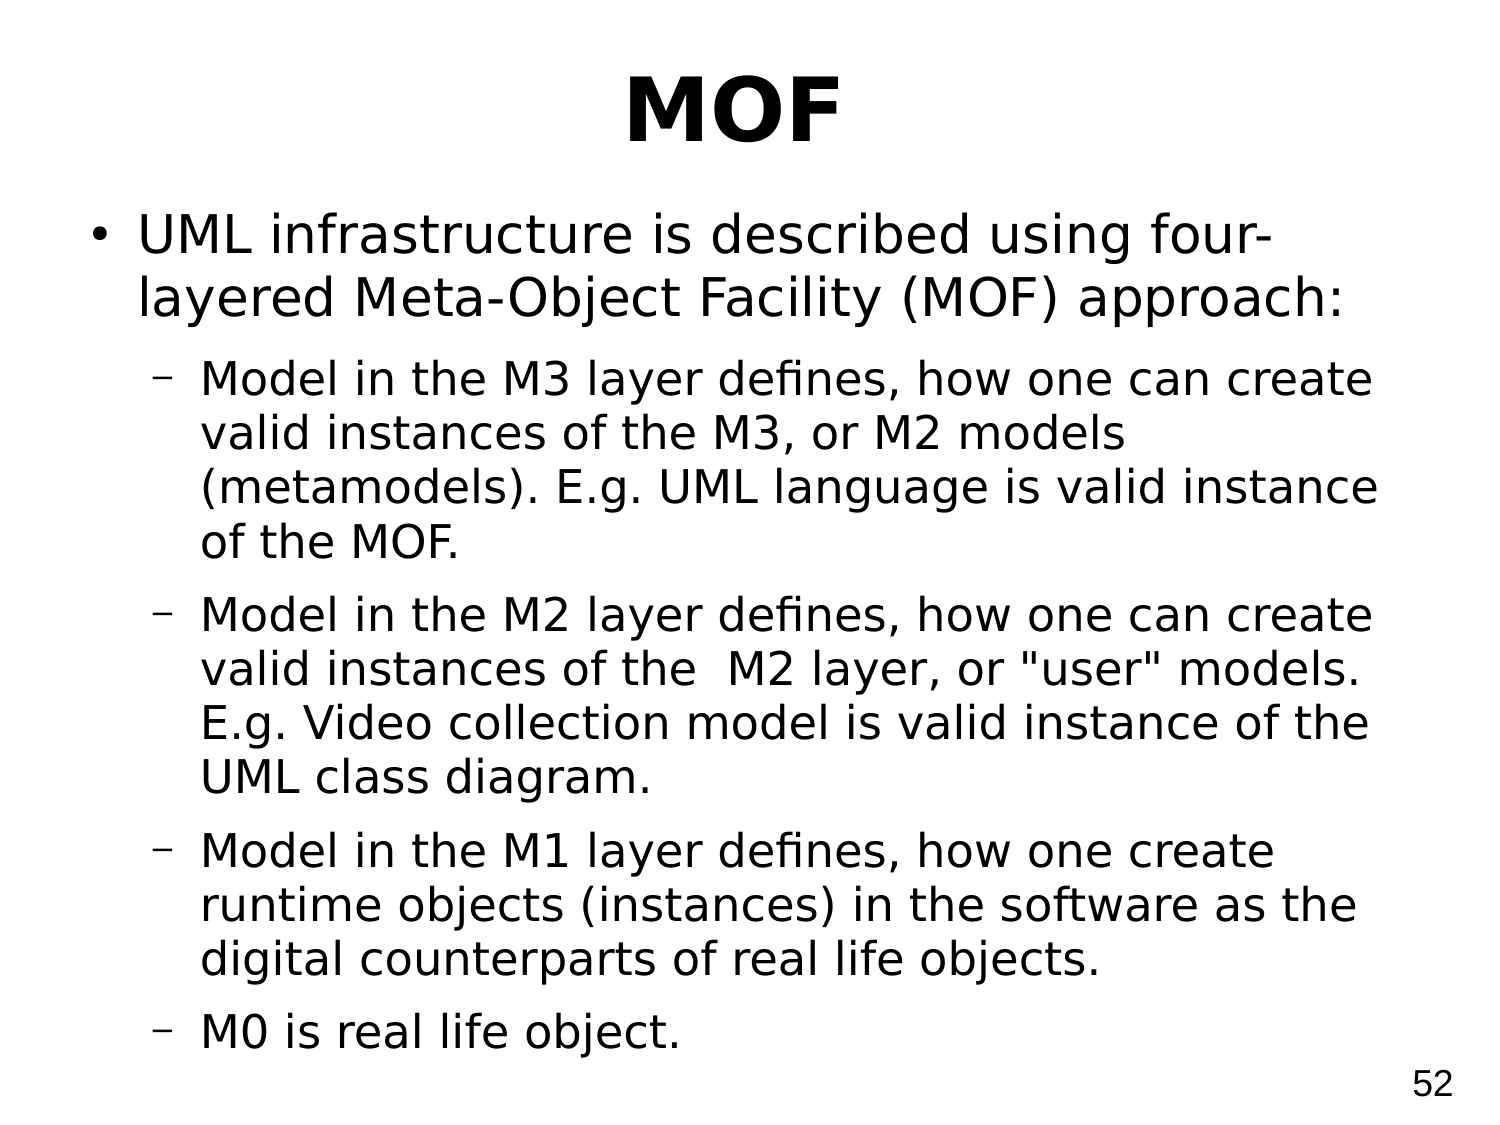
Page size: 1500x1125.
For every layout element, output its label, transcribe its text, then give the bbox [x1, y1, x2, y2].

title MOF [75, 44, 1425, 177]
list UML infrastructure is described using four-layered Meta-Object Facility (MOF) approach: Model in the M3 layer defines, how one can create valid instances of the M3, or M2 models (metamodels). E.g. UML language is valid instance of the MOF. Model in the M2 layer defines, how one can create valid instances of the M2 layer, or "user" models. E.g. Video collection model is valid instance of the UML class diagram. Model in the M1 layer defines, how one create runtime objects (instances) in the software as the digital counterparts of real life objects. M0 is real life object. [75, 204, 1395, 1075]
